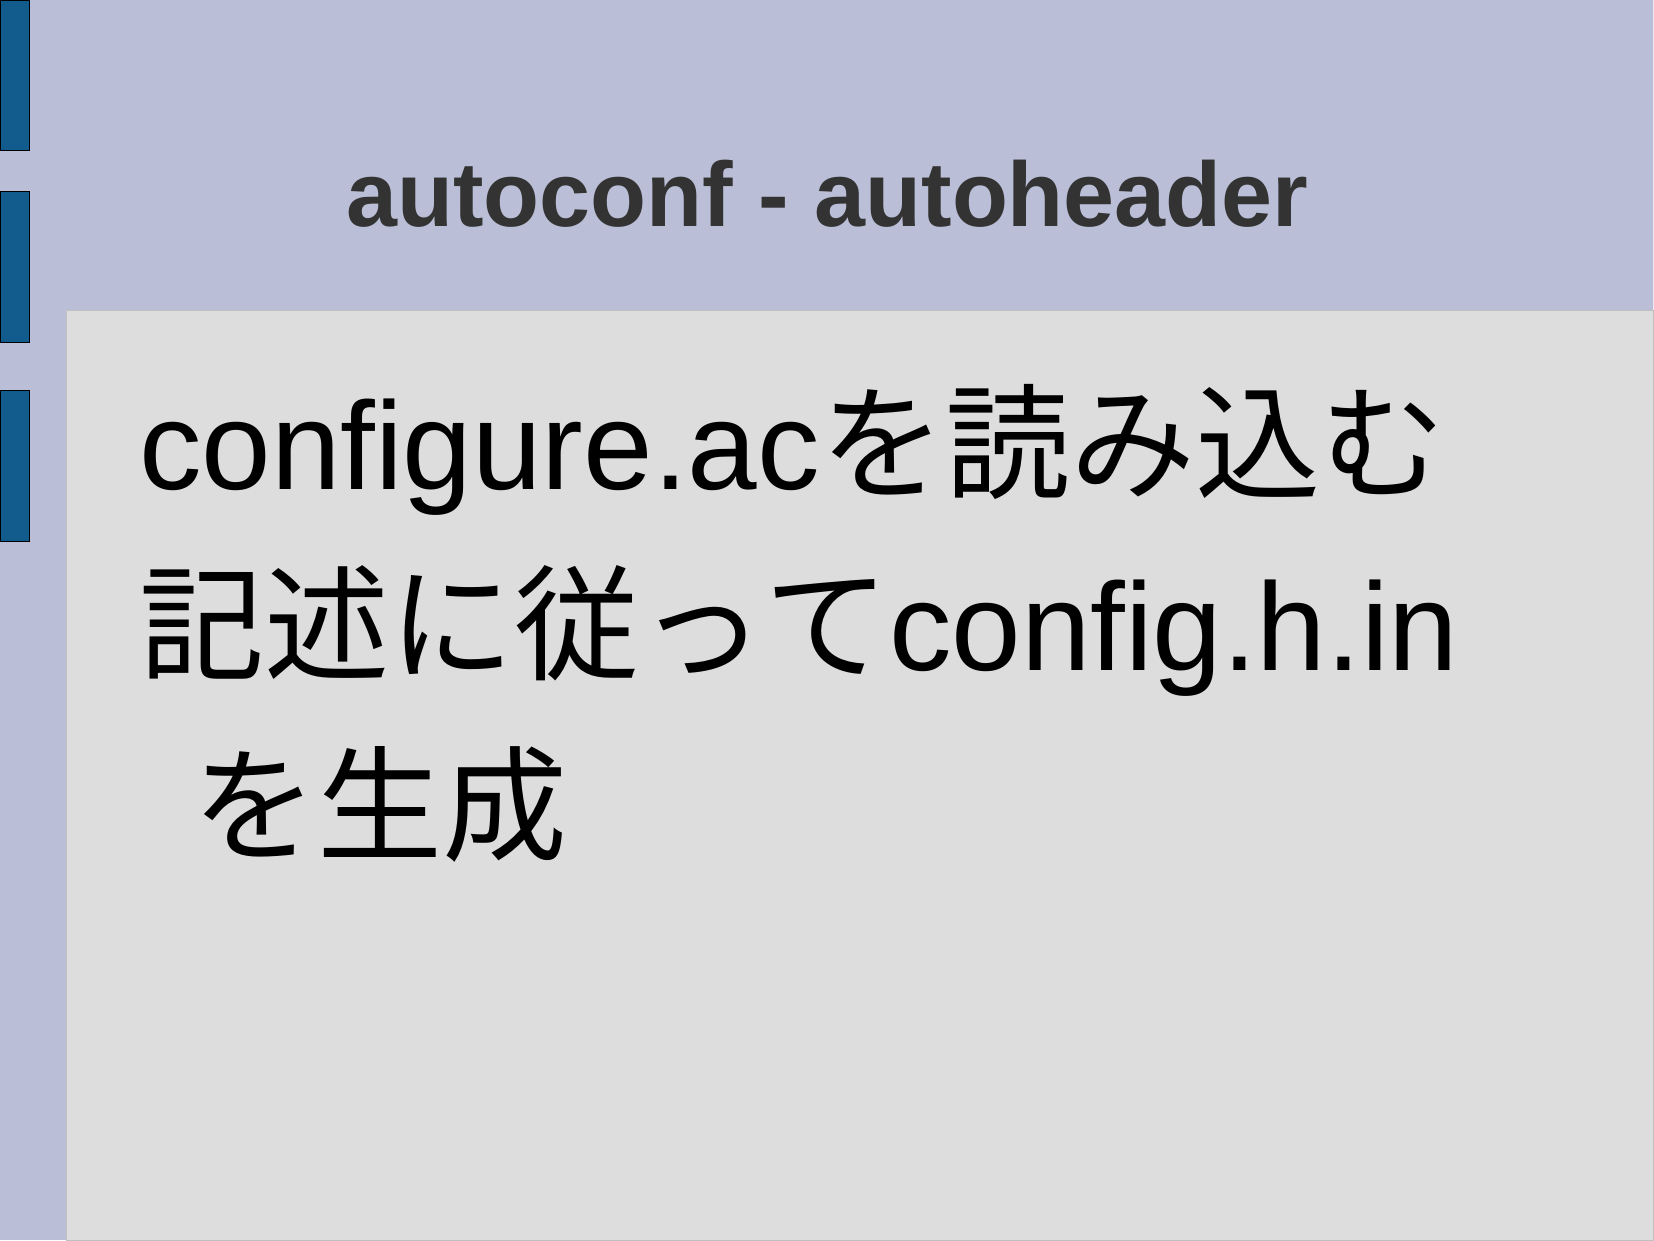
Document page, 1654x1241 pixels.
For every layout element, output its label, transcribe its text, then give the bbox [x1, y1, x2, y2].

title autoconf - autoheader [121, 91, 1534, 299]
list configure.acを読み込む 記述に従ってconfig.h.inを生成 [121, 344, 1534, 1127]
